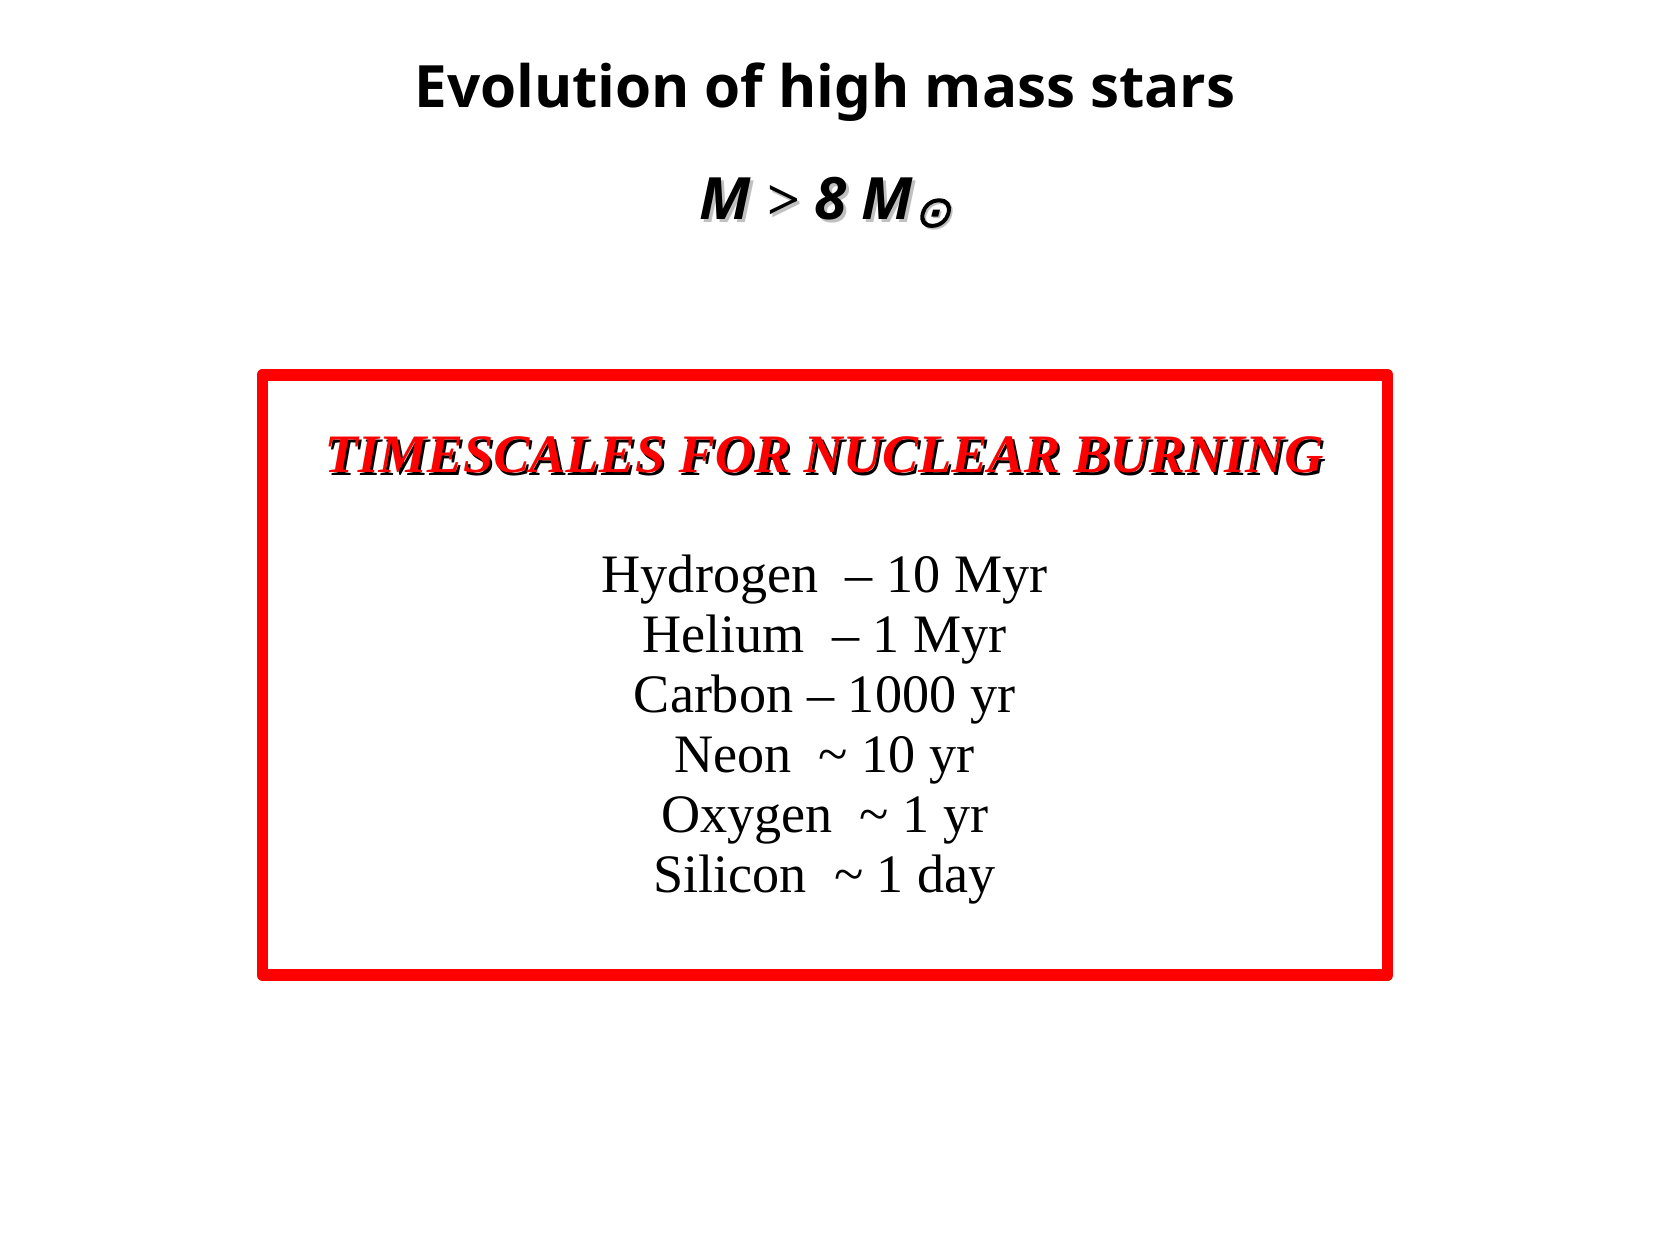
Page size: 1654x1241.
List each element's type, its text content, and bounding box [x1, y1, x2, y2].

text_box TIMESCALES FOR NUCLEAR BURNING Hydrogen – 10 Myr Helium – 1 Myr Carbon – 1000 yr Neon ~ 10 yr Oxygen ~ 1 yr Silicon ~ 1 day [225, 375, 1426, 996]
text_box M > 8 M⊙ [75, 150, 1576, 528]
text_box Evolution of high mass stars [262, 37, 1388, 134]
